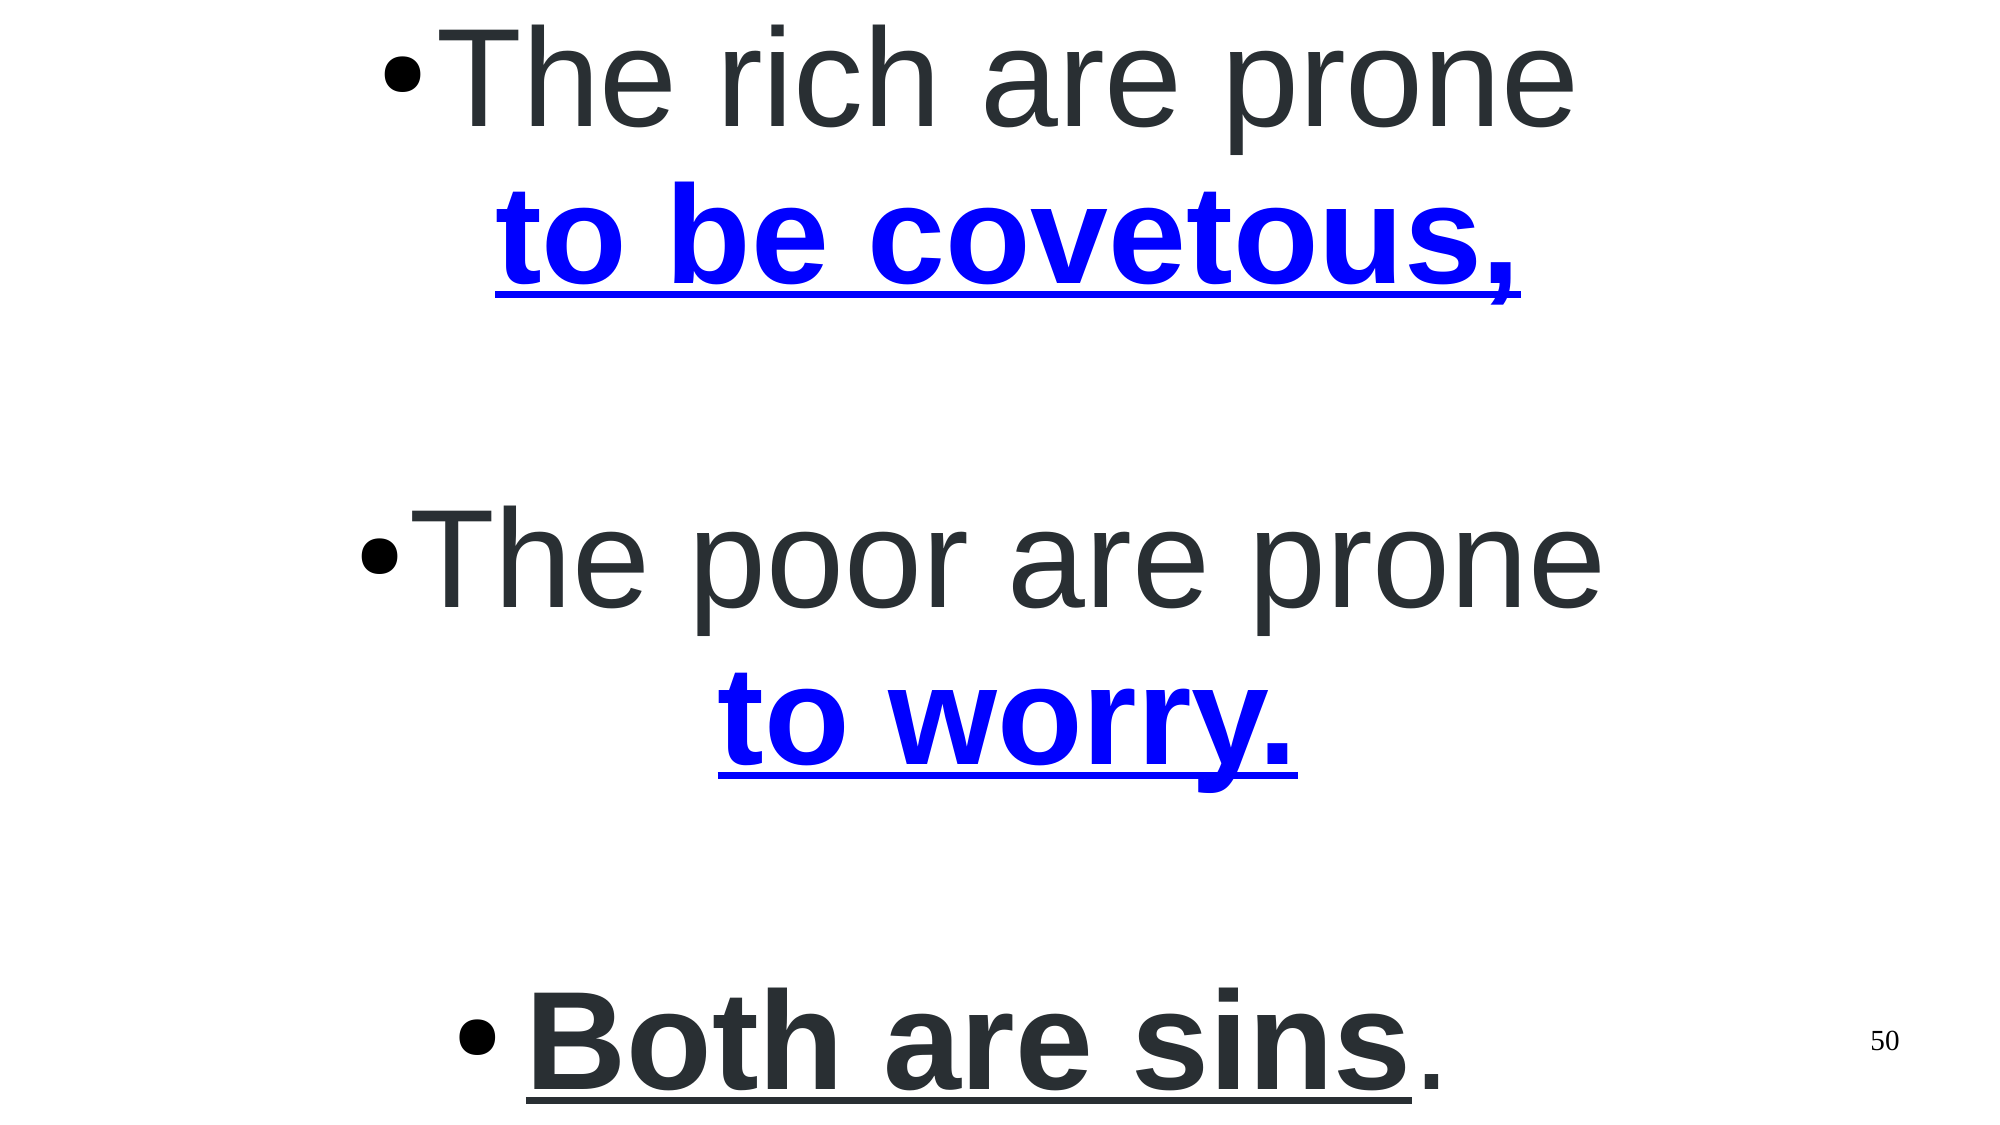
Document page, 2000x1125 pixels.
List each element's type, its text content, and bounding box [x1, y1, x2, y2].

list The rich are prone to be covetous, The poor are prone to worry. Both are sins. [0, 0, 1996, 1123]
